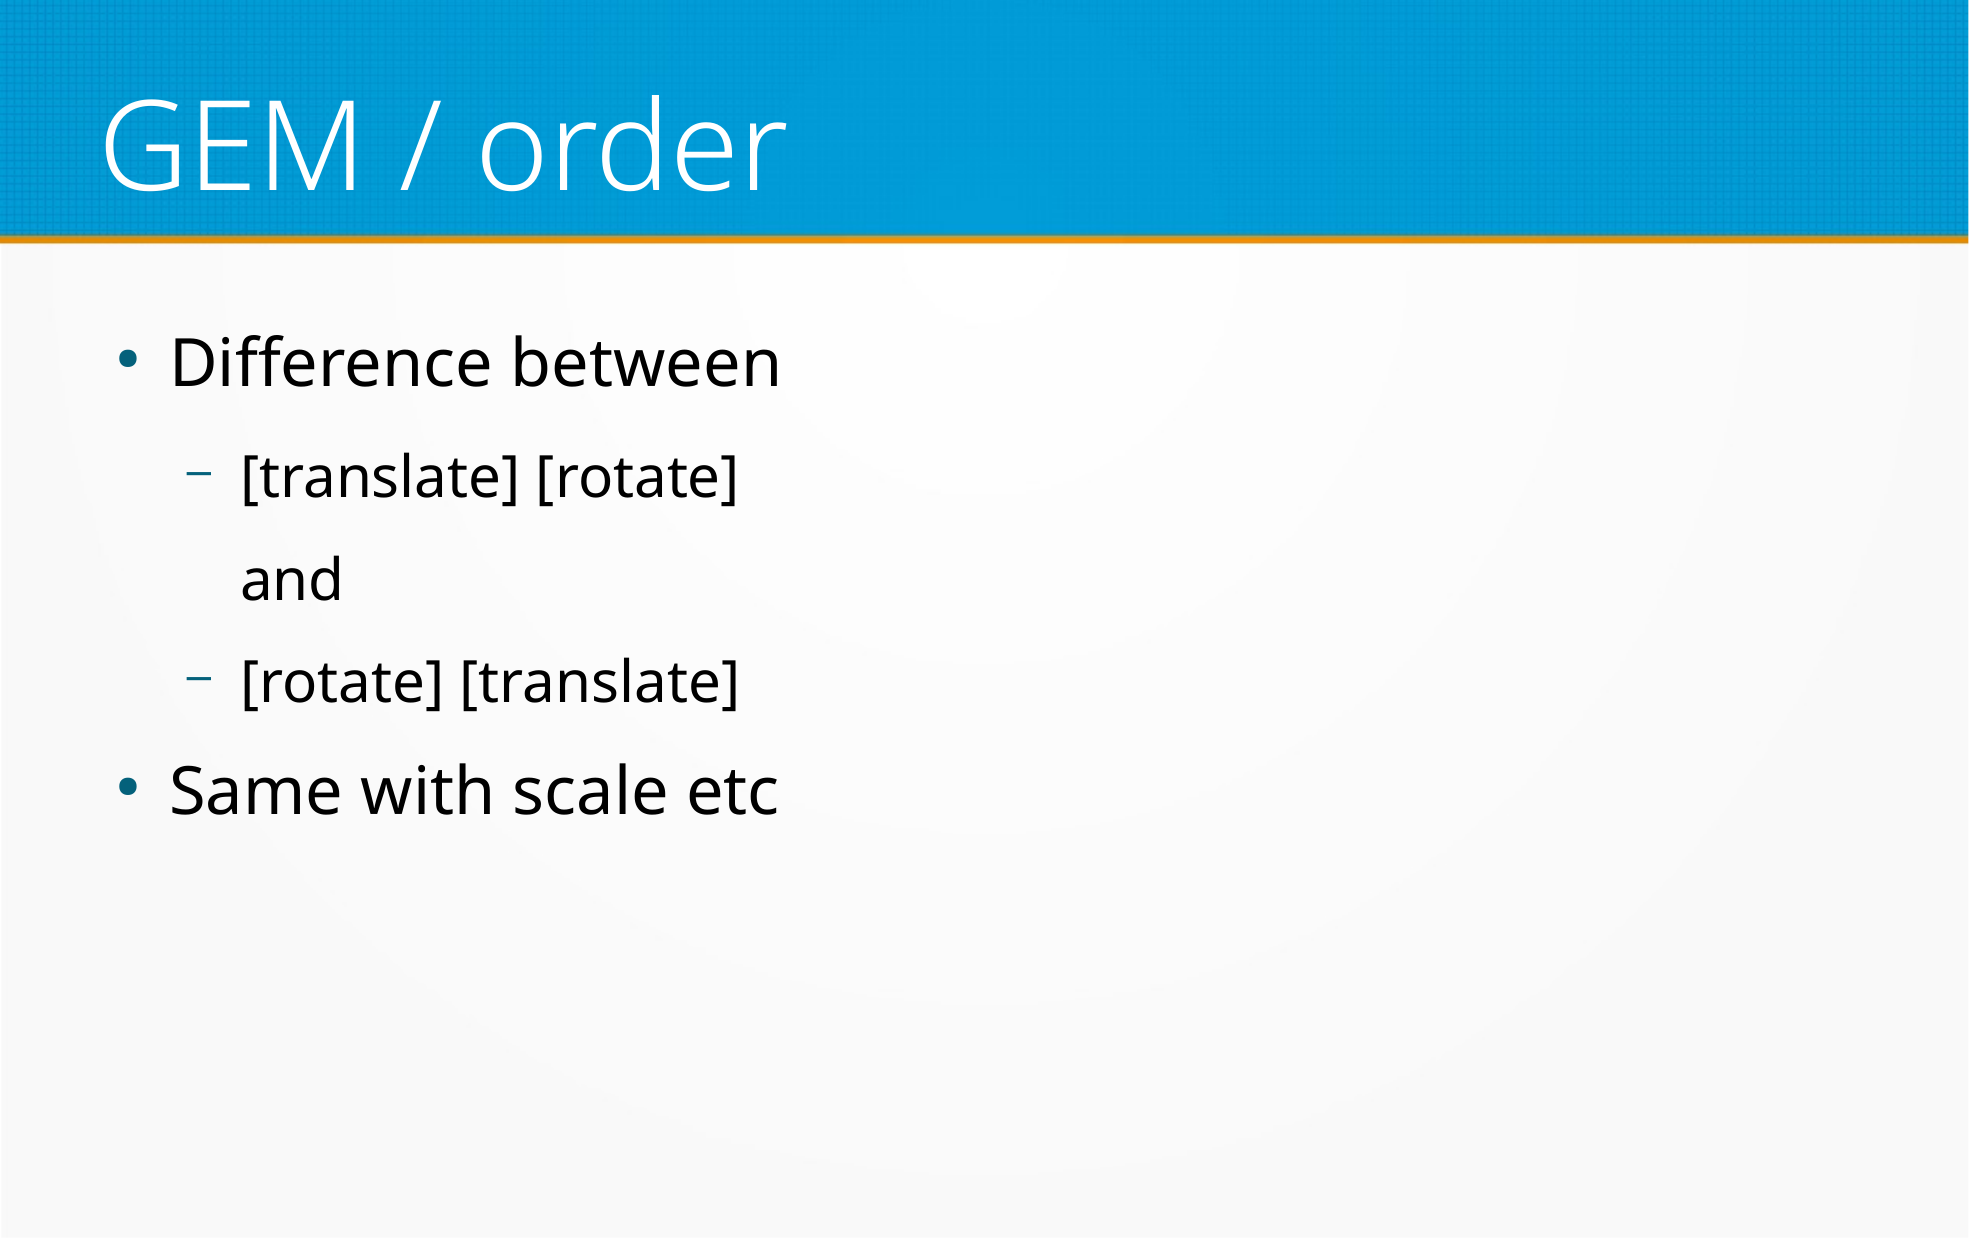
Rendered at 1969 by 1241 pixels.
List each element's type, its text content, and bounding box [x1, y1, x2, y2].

title GEM / order [98, 19, 1870, 227]
picture [0, 233, 1969, 1241]
list Difference between [translate] [rotate] and [rotate] [translate] Same with scale etc [98, 315, 1861, 1081]
